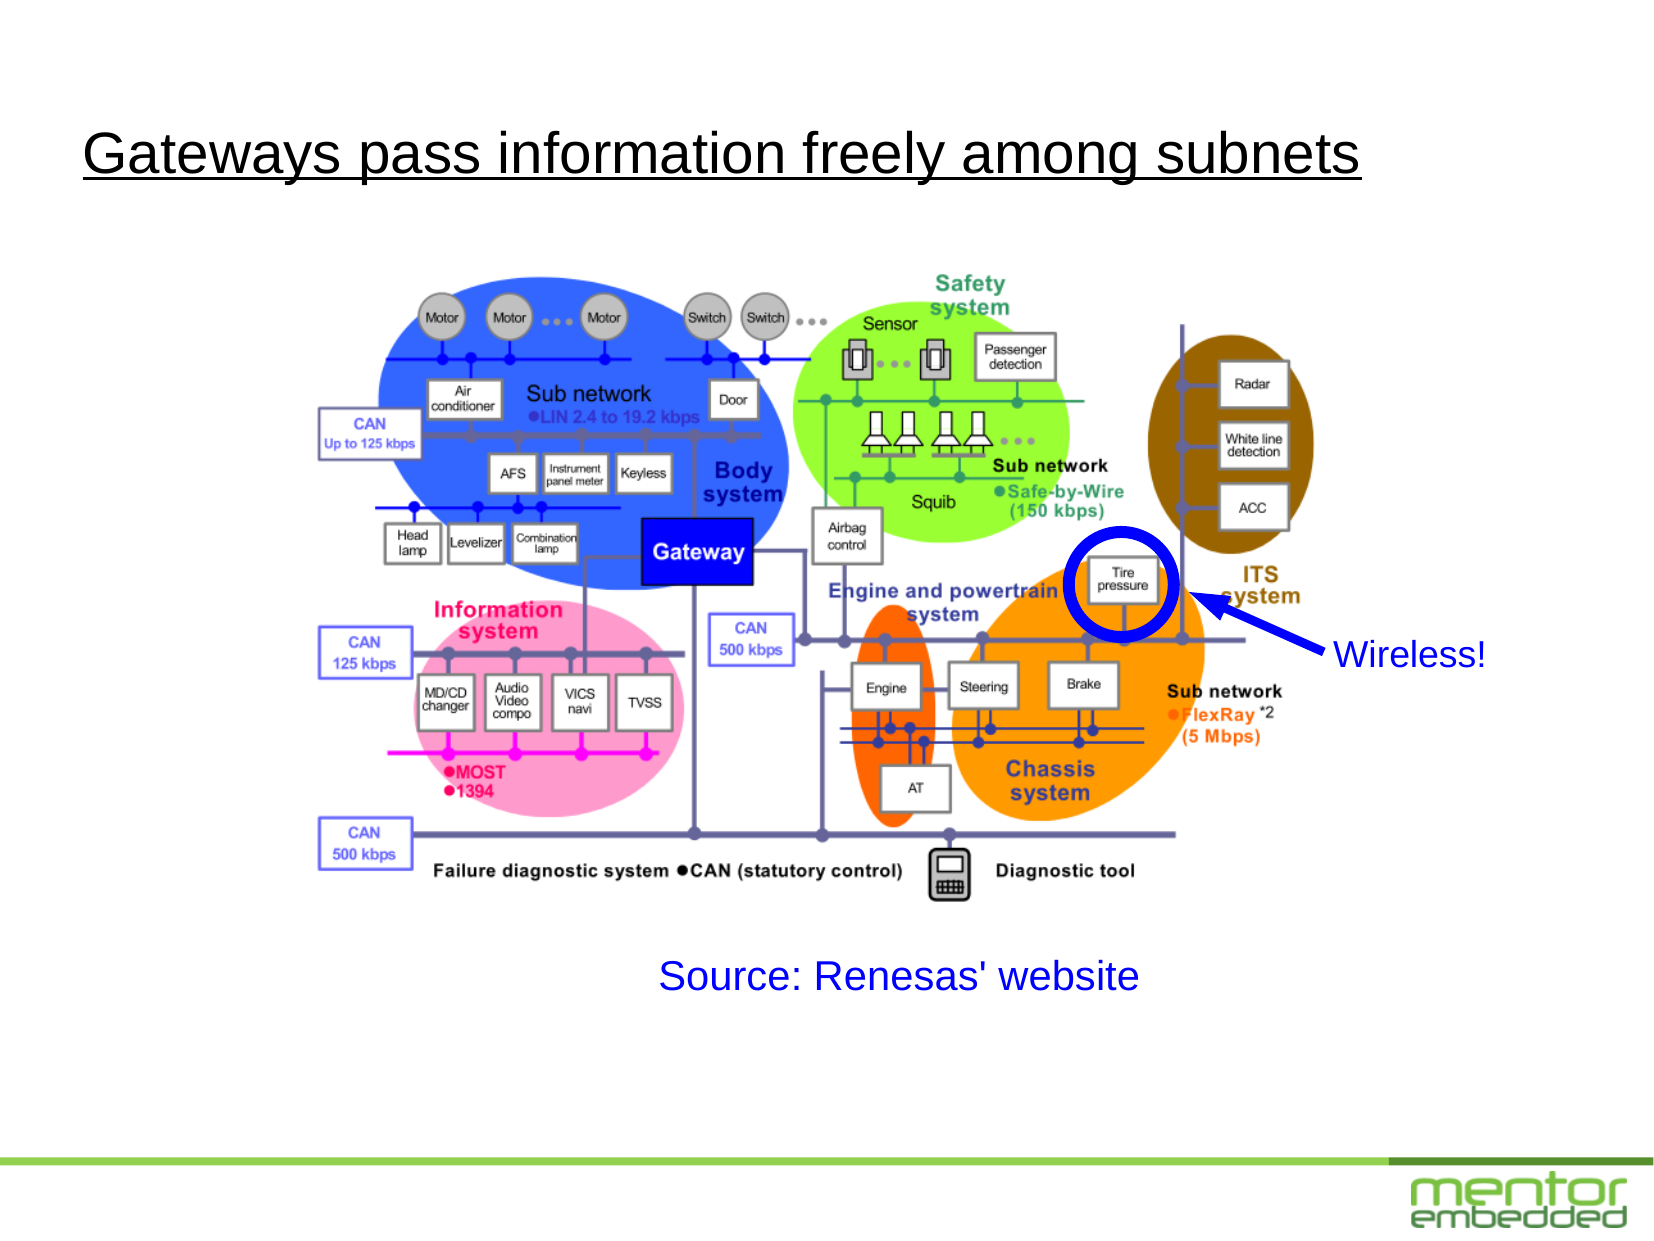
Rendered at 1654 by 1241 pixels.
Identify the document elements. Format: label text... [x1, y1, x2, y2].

text_box Wireless! [1313, 621, 1506, 718]
picture [292, 237, 1334, 916]
title Gateways pass information freely among subnets [82, 49, 1571, 257]
text_box Source: Renesas' website [643, 945, 1155, 1007]
picture [1411, 1171, 1627, 1228]
